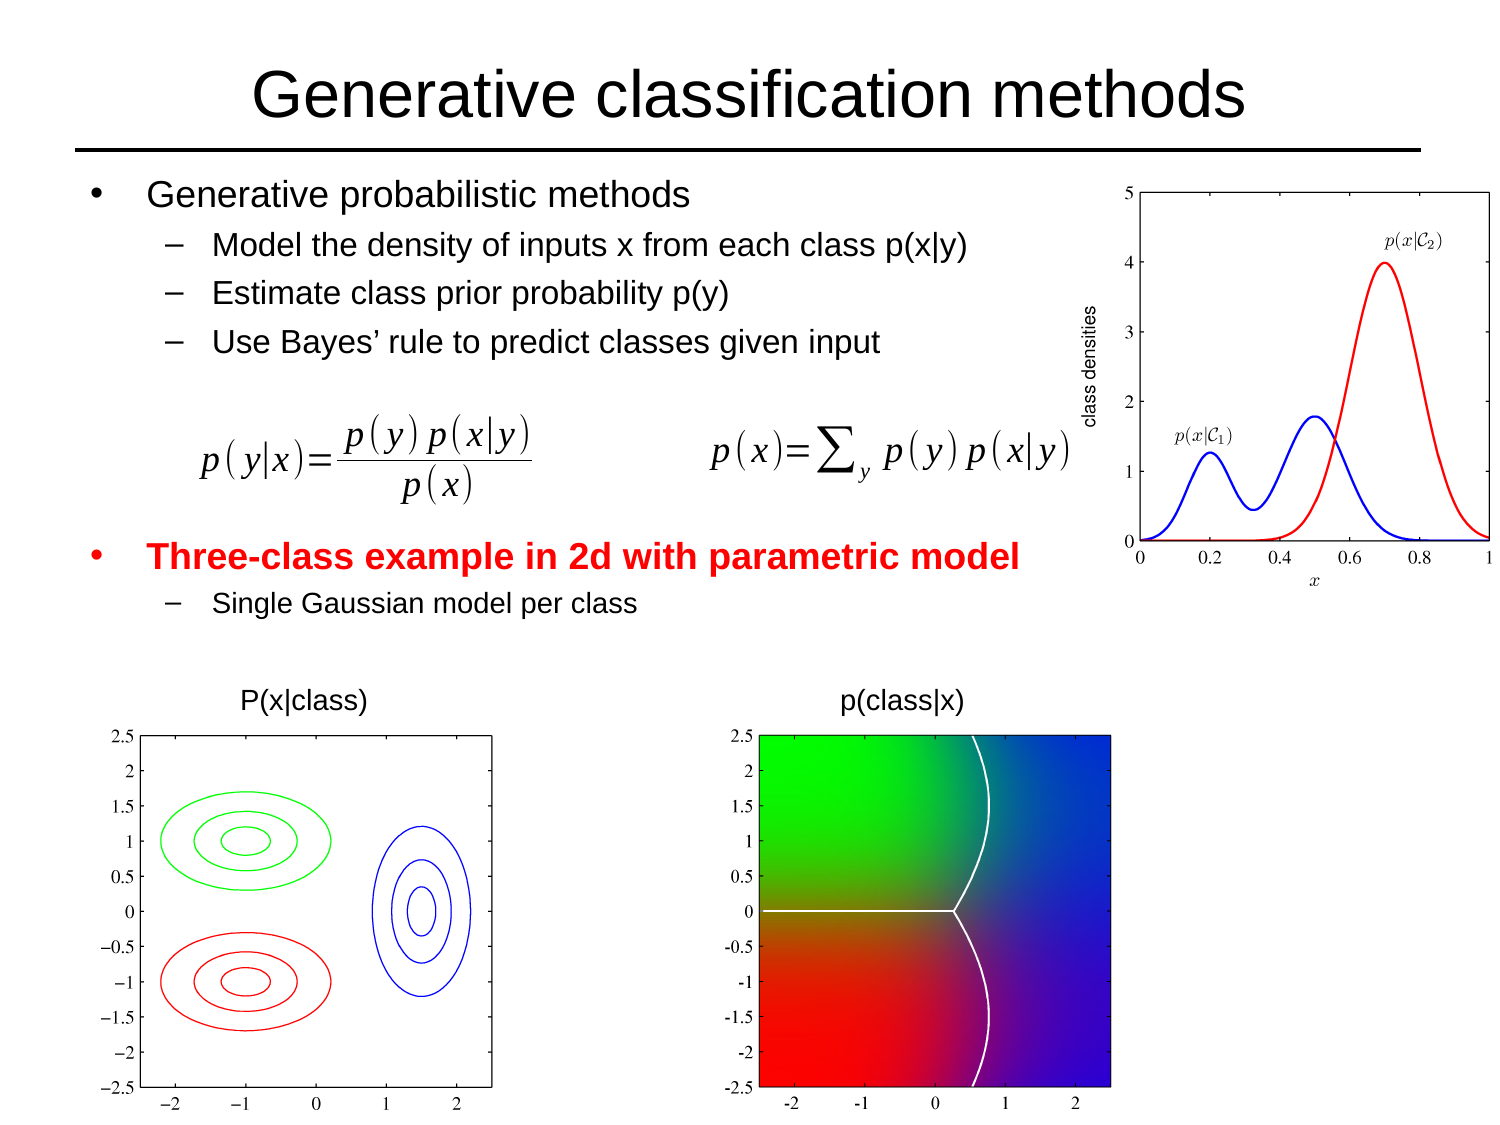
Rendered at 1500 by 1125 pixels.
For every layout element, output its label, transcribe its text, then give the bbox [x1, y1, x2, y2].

title Generative classification methods [75, 43, 1426, 139]
chart [189, 412, 540, 508]
picture [1070, 162, 1500, 594]
list Generative probabilistic methods Model the density of inputs x from each class p(x|y) Estimate class prior probability p(y) Use Bayes’ rule to predict classes given input Three-class example in 2d with parametric model Single Gaussian model per class P(x|class) p(class|x) [75, 162, 1426, 1101]
chart [700, 424, 1077, 484]
picture [716, 717, 1119, 1114]
picture [97, 717, 500, 1114]
